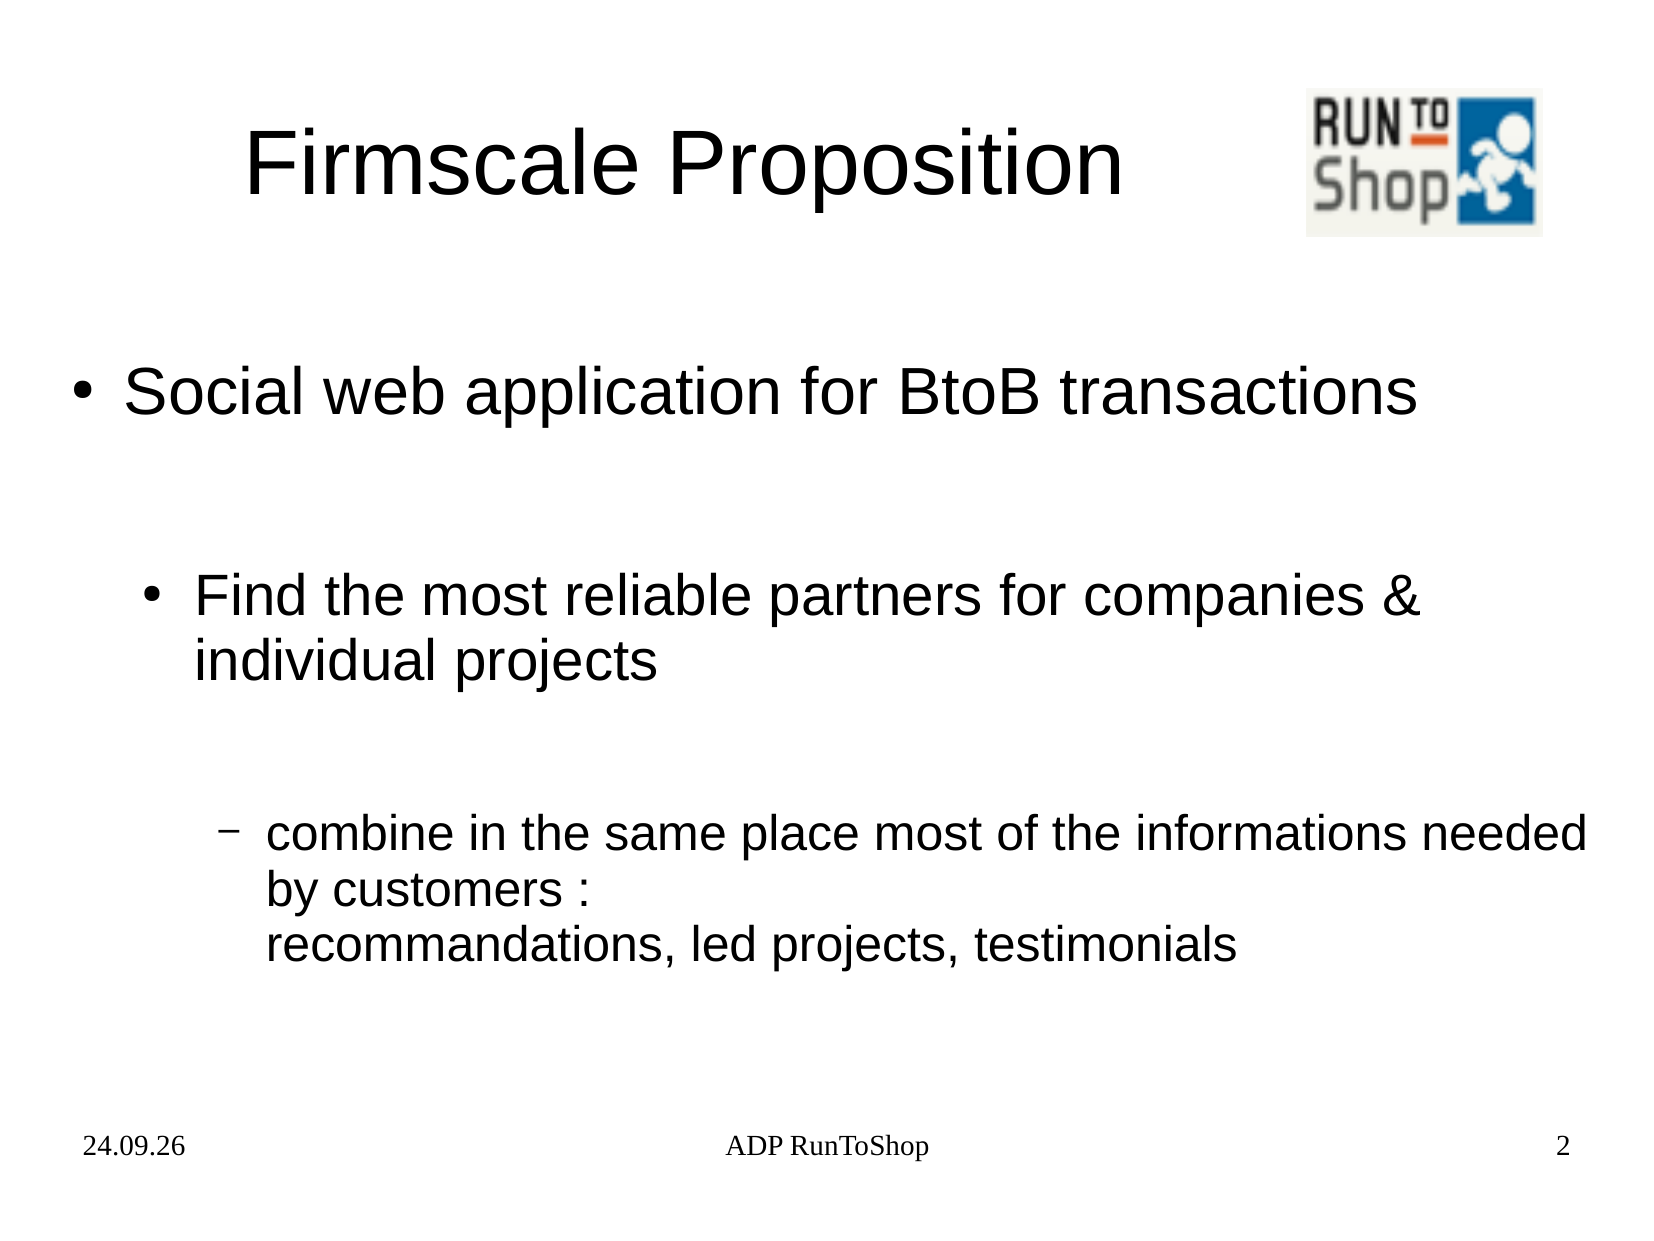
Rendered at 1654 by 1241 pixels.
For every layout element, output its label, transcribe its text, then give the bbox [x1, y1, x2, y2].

list Social web application for BtoB transactions Find the most reliable partners for companies & individual projects combine in the same place most of the informations needed by customers : recommandations, led projects, testimonials [53, 354, 1625, 1065]
picture [1306, 88, 1543, 237]
title Firmscale Proposition [0, 59, 1430, 267]
